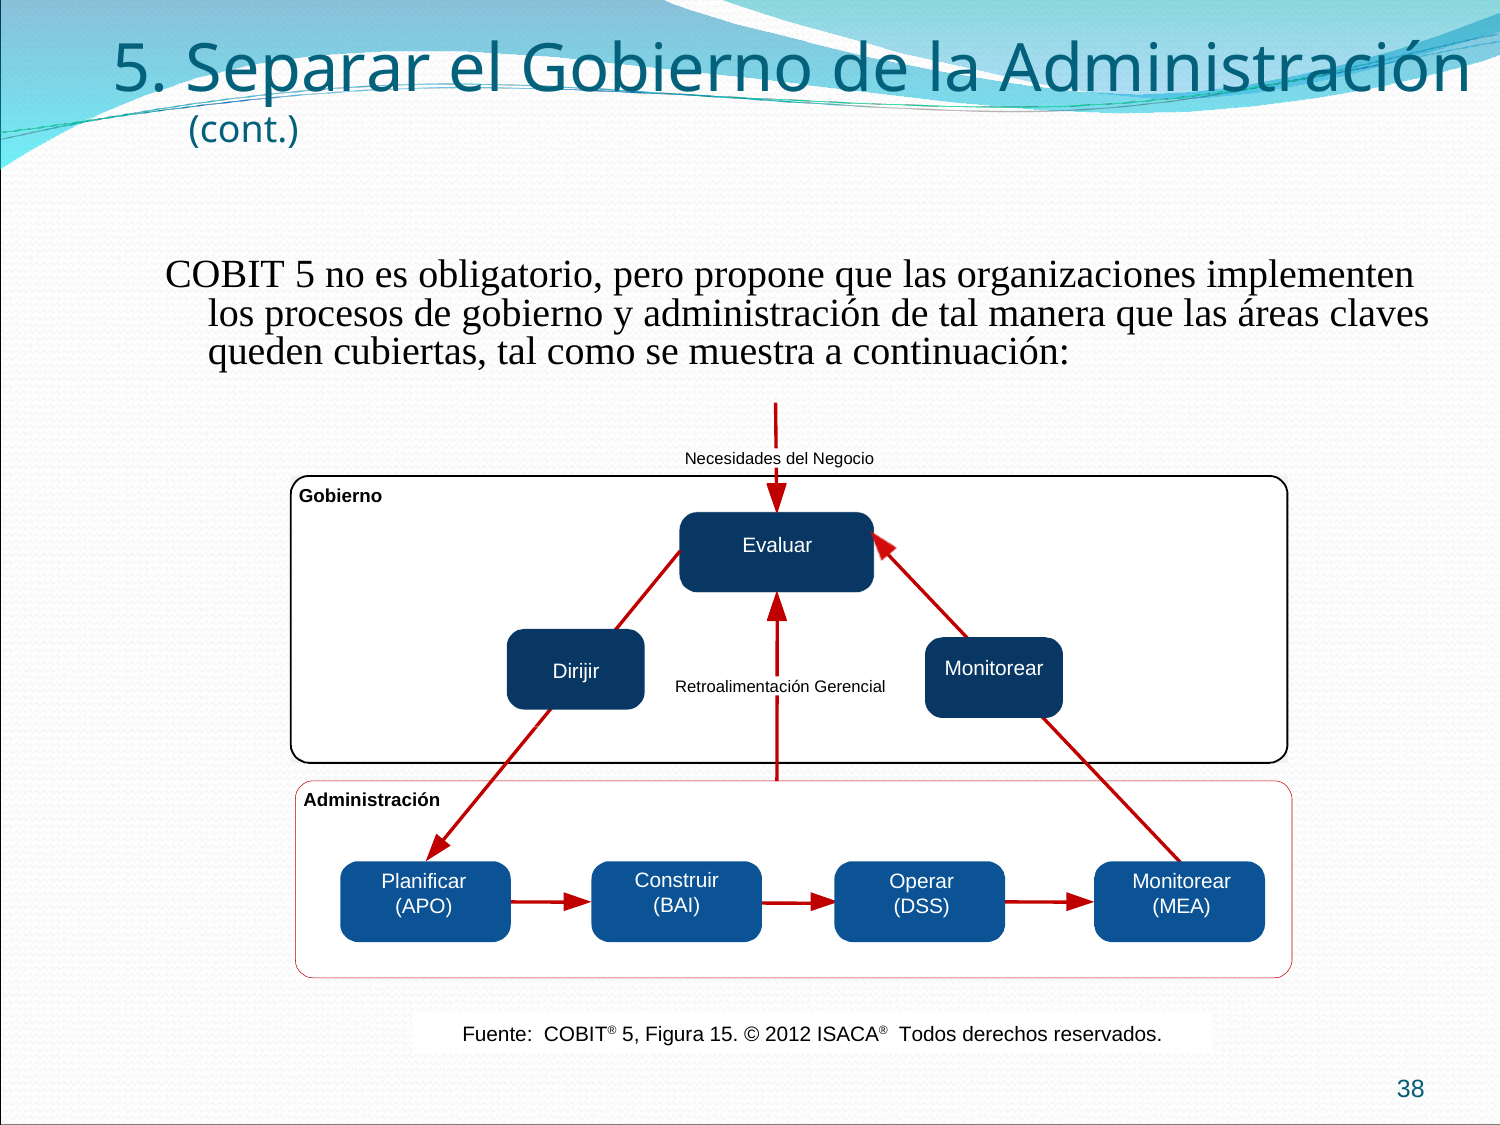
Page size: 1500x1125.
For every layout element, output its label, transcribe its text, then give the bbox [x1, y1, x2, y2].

text_box Retroalimentación Gerencial [675, 675, 887, 696]
text_box Fuente: COBIT® 5, Figura 15. © 2012 ISACA® Todos derechos reservados. [412, 1012, 1213, 1053]
text_box [295, 966, 306, 978]
text_box [290, 751, 301, 763]
text_box Administración [303, 787, 441, 811]
text_box [296, 782, 1291, 977]
text_box Dirijir [526, 649, 627, 691]
title 5. Separar el Gobierno de la Administración (cont.) [112, 0, 1500, 150]
text_box [1281, 966, 1292, 978]
text_box Planificar (APO) [341, 859, 507, 926]
text_box [1276, 475, 1288, 487]
text_box Necesidades del Negocio [684, 447, 875, 468]
text_box <number> [1299, 1042, 1426, 1103]
text_box Gobierno [299, 483, 383, 506]
text_box Monitorear (MEA) [1106, 859, 1257, 926]
text_box [295, 780, 309, 793]
list COBIT 5 no es obligatorio, pero propone que las organizaciones implementen los procesos de gobierno y administración de tal manera que las áreas claves queden cubiertas, tal como se muestra a continuación: [149, 162, 1450, 413]
text_box [1279, 780, 1292, 792]
text_box Operar (DSS) [838, 859, 1006, 926]
text_box Monitorear [925, 647, 1063, 688]
text_box [290, 475, 302, 488]
picture [0, 0, 1500, 1125]
text_box Construir (BAI) [591, 859, 762, 925]
text_box [292, 477, 1286, 761]
text_box Evaluar [702, 523, 853, 564]
text_box [1277, 752, 1288, 763]
